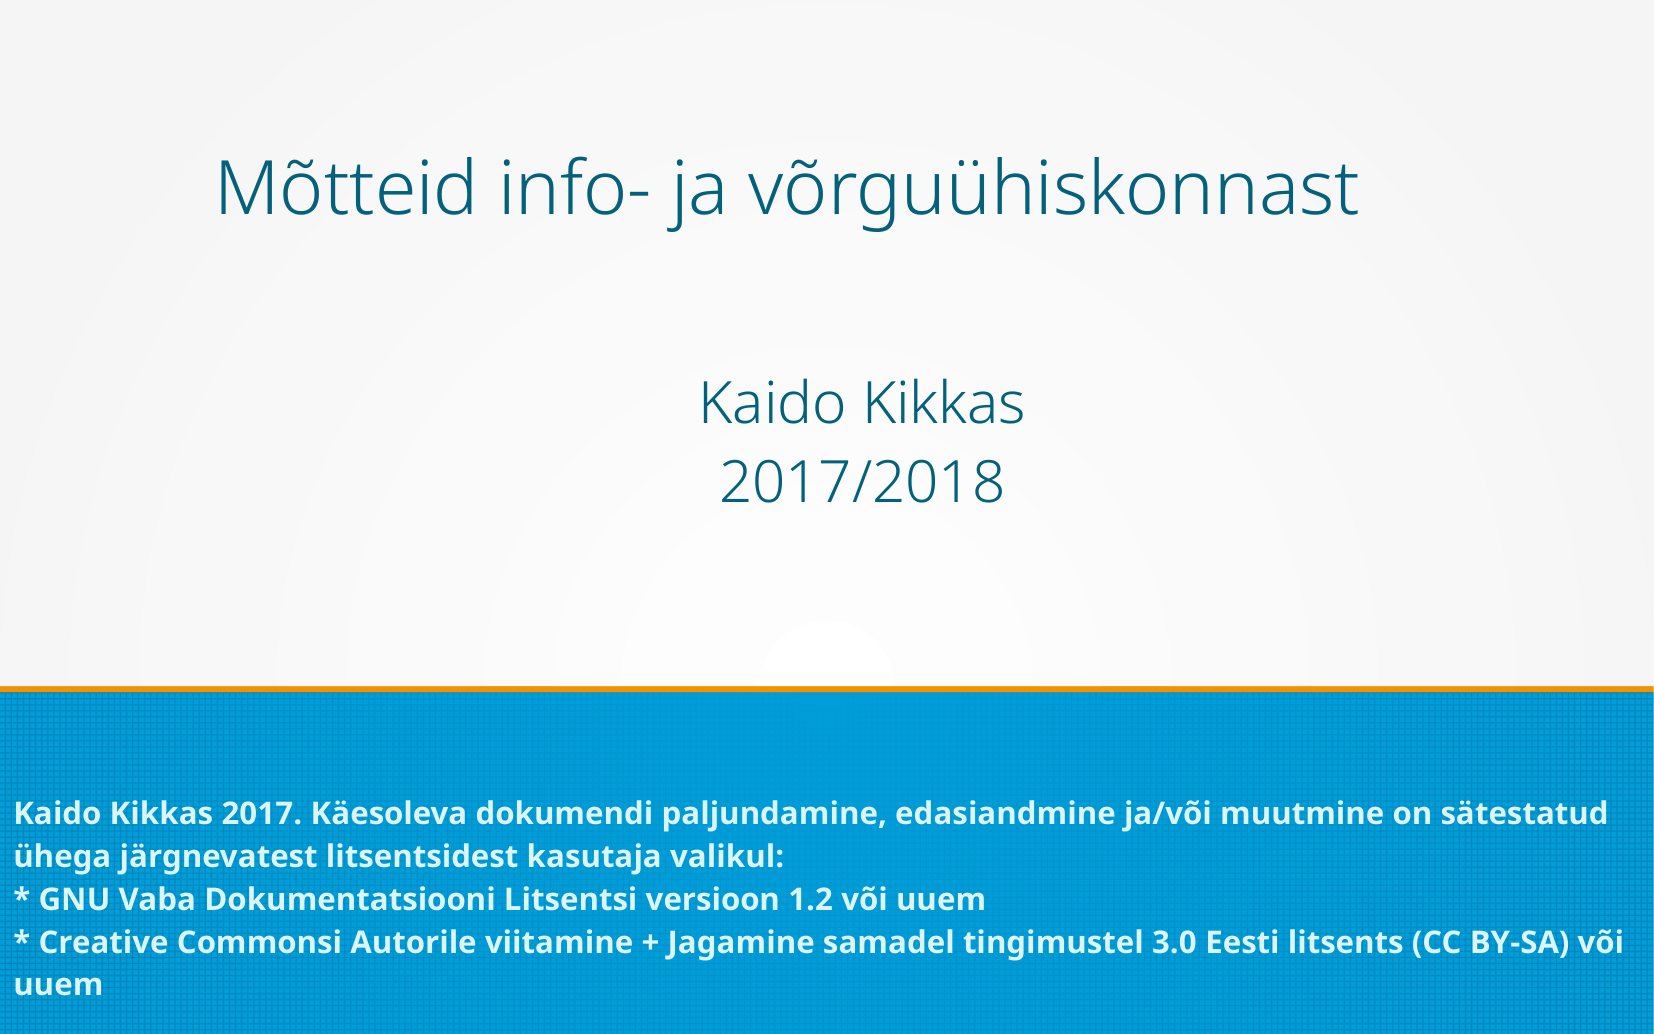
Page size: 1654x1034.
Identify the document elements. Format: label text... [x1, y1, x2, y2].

subtitle Kaido Kikkas 2017. Käesoleva dokumendi paljundamine, edasiandmine ja/või muutmine on sätestatud ühega järgnevatest litsentsidest kasutaja valikul: * GNU Vaba Dokumentatsiooni Litsentsi versioon 1.2 või uuem * Creative Commonsi Autorile viitamine + Jagamine samadel tingimustel 3.0 Eesti litsents (CC BY-SA) või uuem [13, 791, 1630, 1004]
picture [0, 0, 1654, 692]
title Kaido Kikkas 2017/2018 [342, 344, 1382, 520]
title Mõtteid info- ja võrguühiskonnast [75, 37, 1501, 237]
